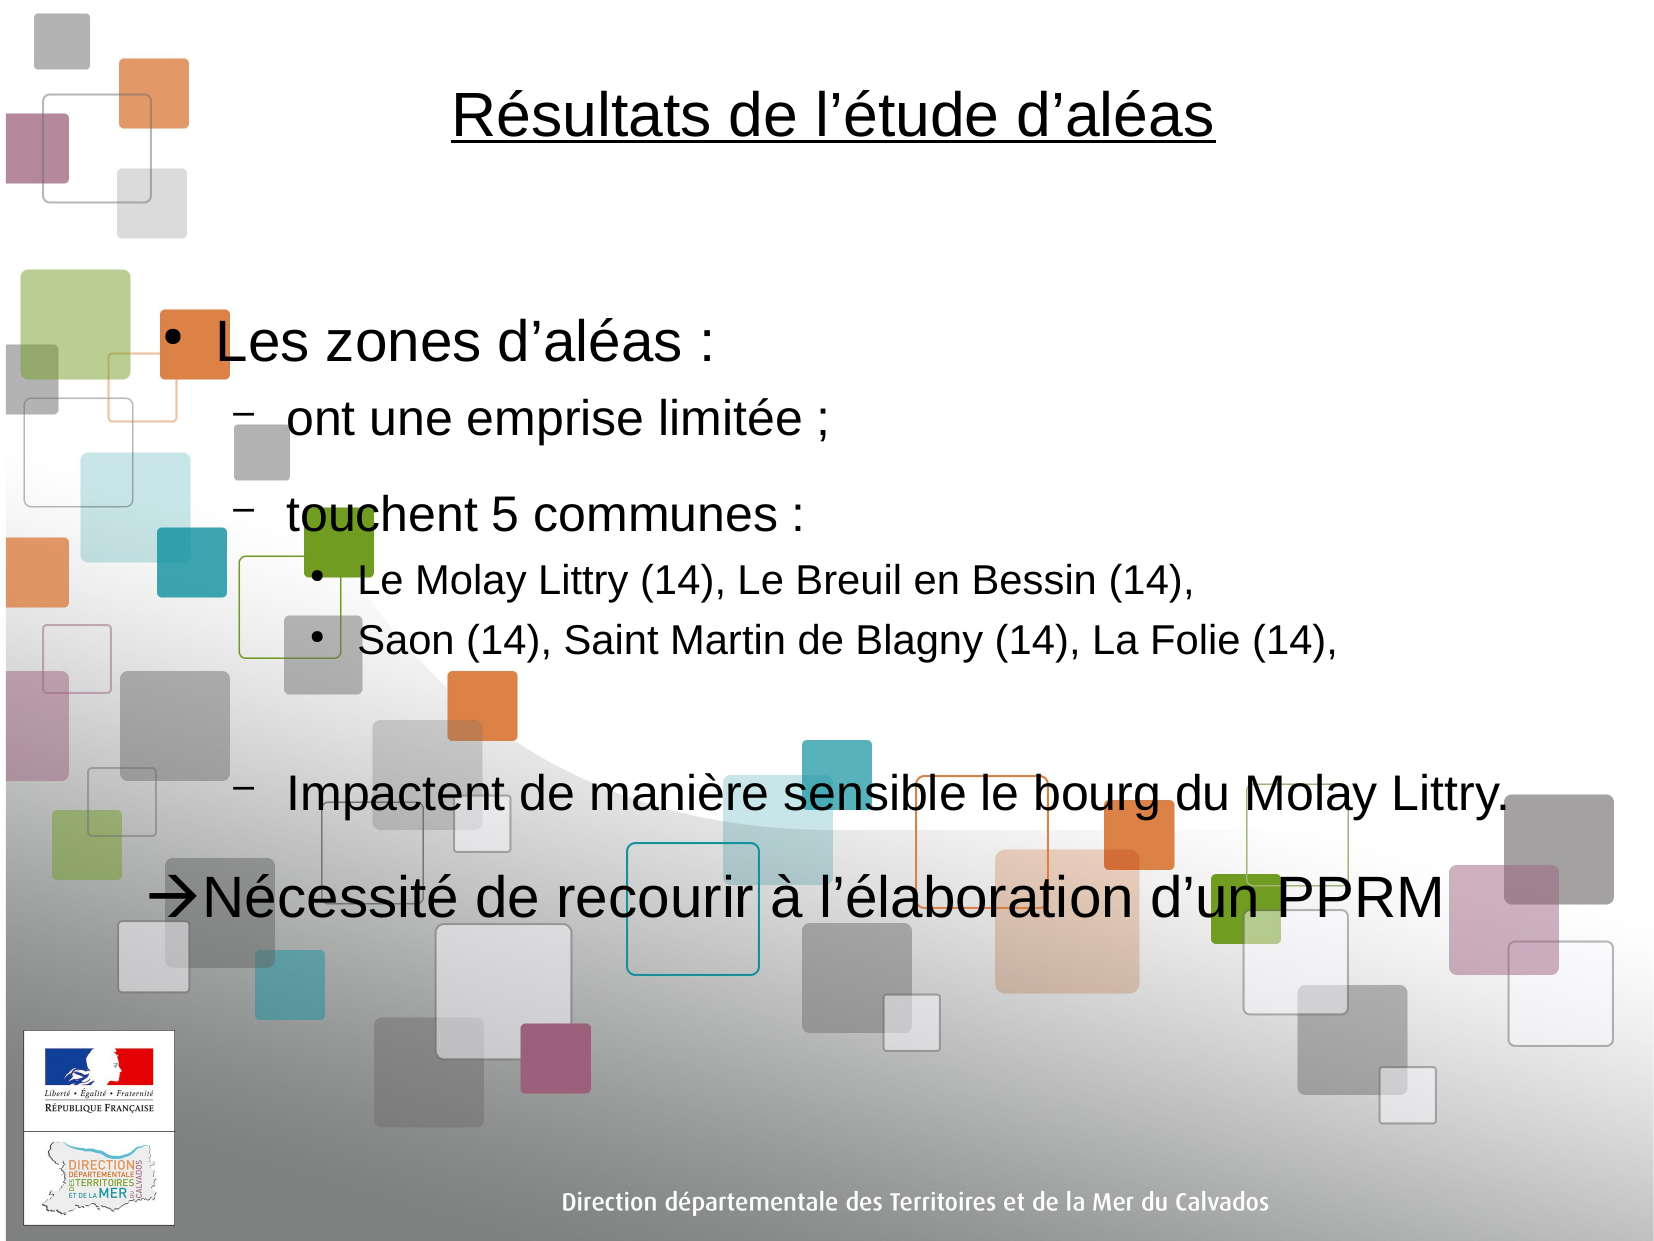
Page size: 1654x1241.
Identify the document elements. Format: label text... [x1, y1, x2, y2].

picture [5, 3, 1654, 1241]
list Les zones d’aléas : ont une emprise limitée ; touchent 5 communes : Le Molay Littry (14), Le Breuil en Bessin (14), Saon (14), Saint Martin de Blagny (14), La Folie (14), Impactent de manière sensible le bourg du Molay Littry. Nécessité de recourir à l’élaboration d’un PPRM [129, 295, 1536, 1109]
text_box Résultats de l’étude d’aléas [68, 66, 1599, 157]
